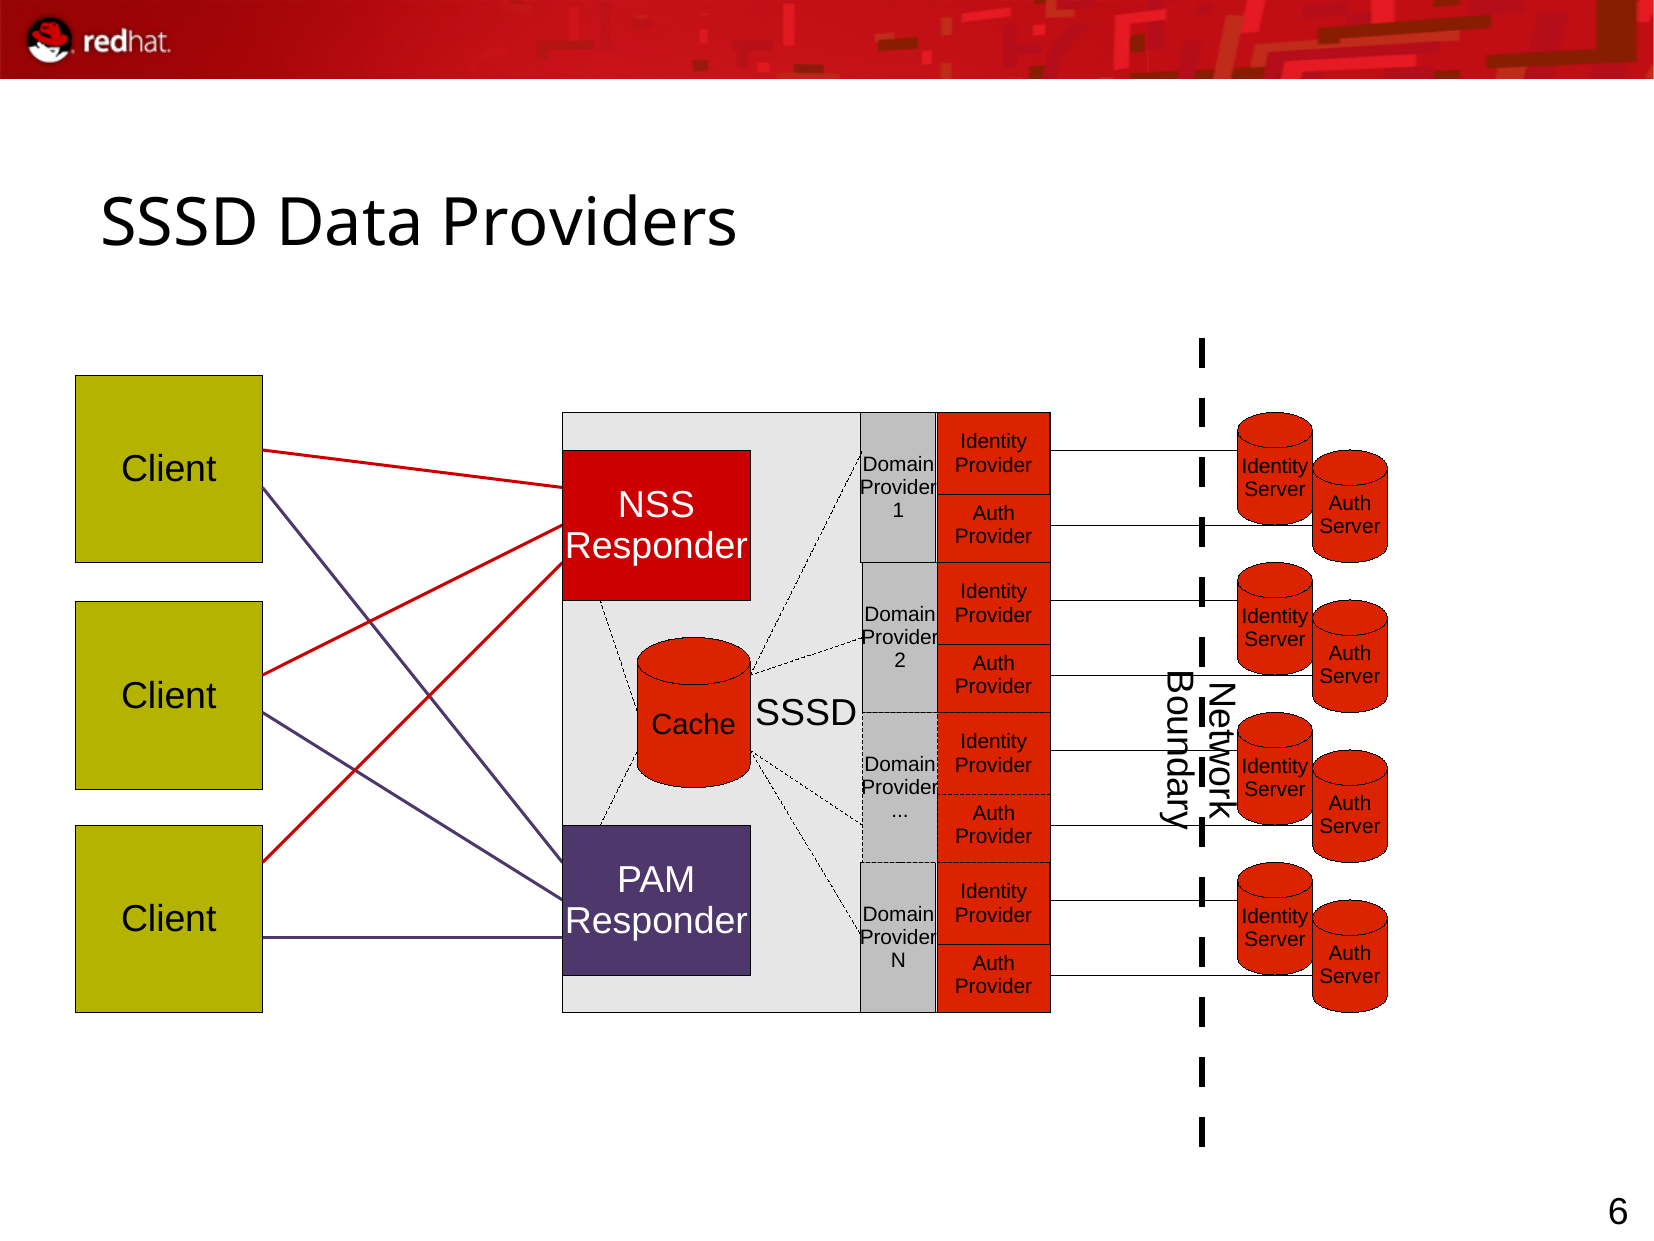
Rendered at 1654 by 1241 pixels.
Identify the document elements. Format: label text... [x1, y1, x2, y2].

text_box Identity Server [1237, 712, 1313, 825]
text_box Cache [637, 637, 751, 788]
text_box Client [75, 825, 263, 1013]
text_box Identity Provider [937, 412, 1050, 495]
text_box Auth Provider [937, 937, 1051, 1013]
text_box NSS Responder [562, 450, 751, 601]
text_box Domain Provider ... [862, 712, 937, 863]
text_box Domain Provider 2 [862, 562, 938, 712]
text_box Auth Server [1312, 449, 1388, 563]
title SSSD Data Providers [100, 171, 1506, 267]
text_box Client [75, 375, 263, 563]
text_box Domain Provider N [860, 862, 936, 1013]
text_box Auth Provider [937, 795, 1051, 863]
text_box Auth Server [1312, 749, 1388, 863]
text_box Identity Server [1237, 562, 1313, 675]
text_box Auth Server [1312, 899, 1388, 1013]
text_box Identity Provider [937, 863, 1050, 945]
picture [0, 0, 1654, 79]
text_box SSSD [562, 412, 862, 1013]
text_box Auth Provider [937, 487, 1051, 563]
text_box Client [75, 601, 263, 790]
text_box Identity Server [1237, 412, 1313, 525]
text_box Auth Server [1312, 599, 1388, 713]
text_box Identity Server [1237, 862, 1313, 975]
text_box PAM Responder [562, 825, 751, 976]
text_box Domain Provider 1 [860, 412, 936, 563]
text_box Identity Provider [937, 712, 1051, 795]
text_box Identity Provider [937, 563, 1051, 645]
text_box Auth Provider [938, 645, 1051, 712]
